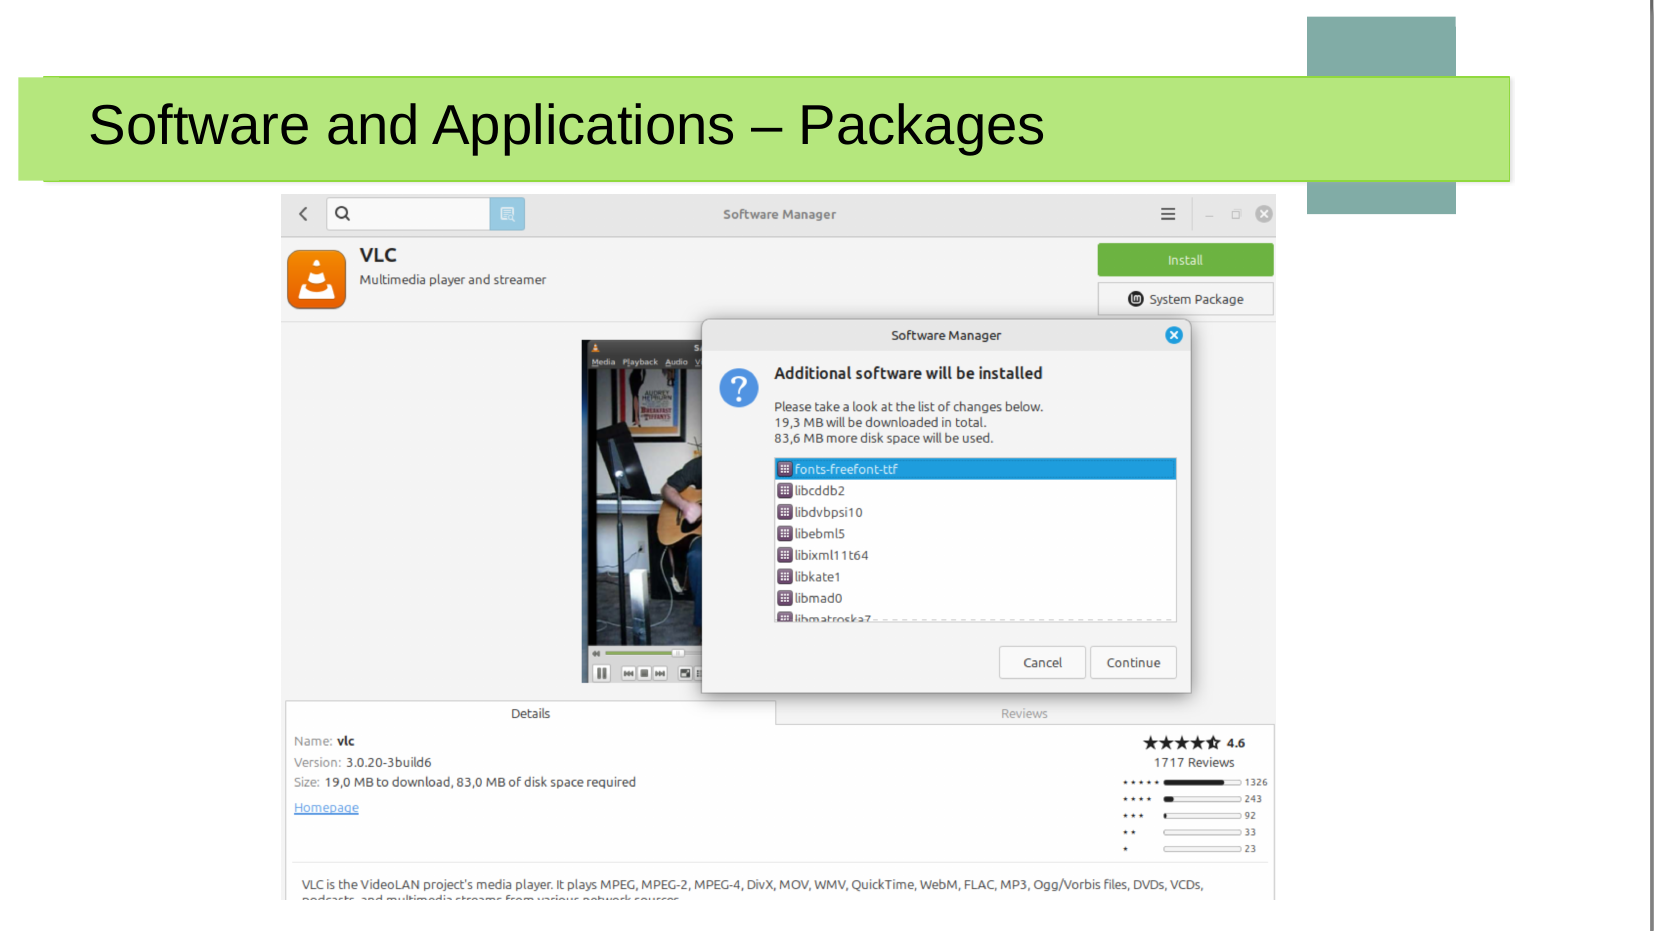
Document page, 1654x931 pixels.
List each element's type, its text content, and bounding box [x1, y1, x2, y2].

picture [281, 194, 1276, 901]
title Software and Applications – Packages [88, 73, 1506, 178]
